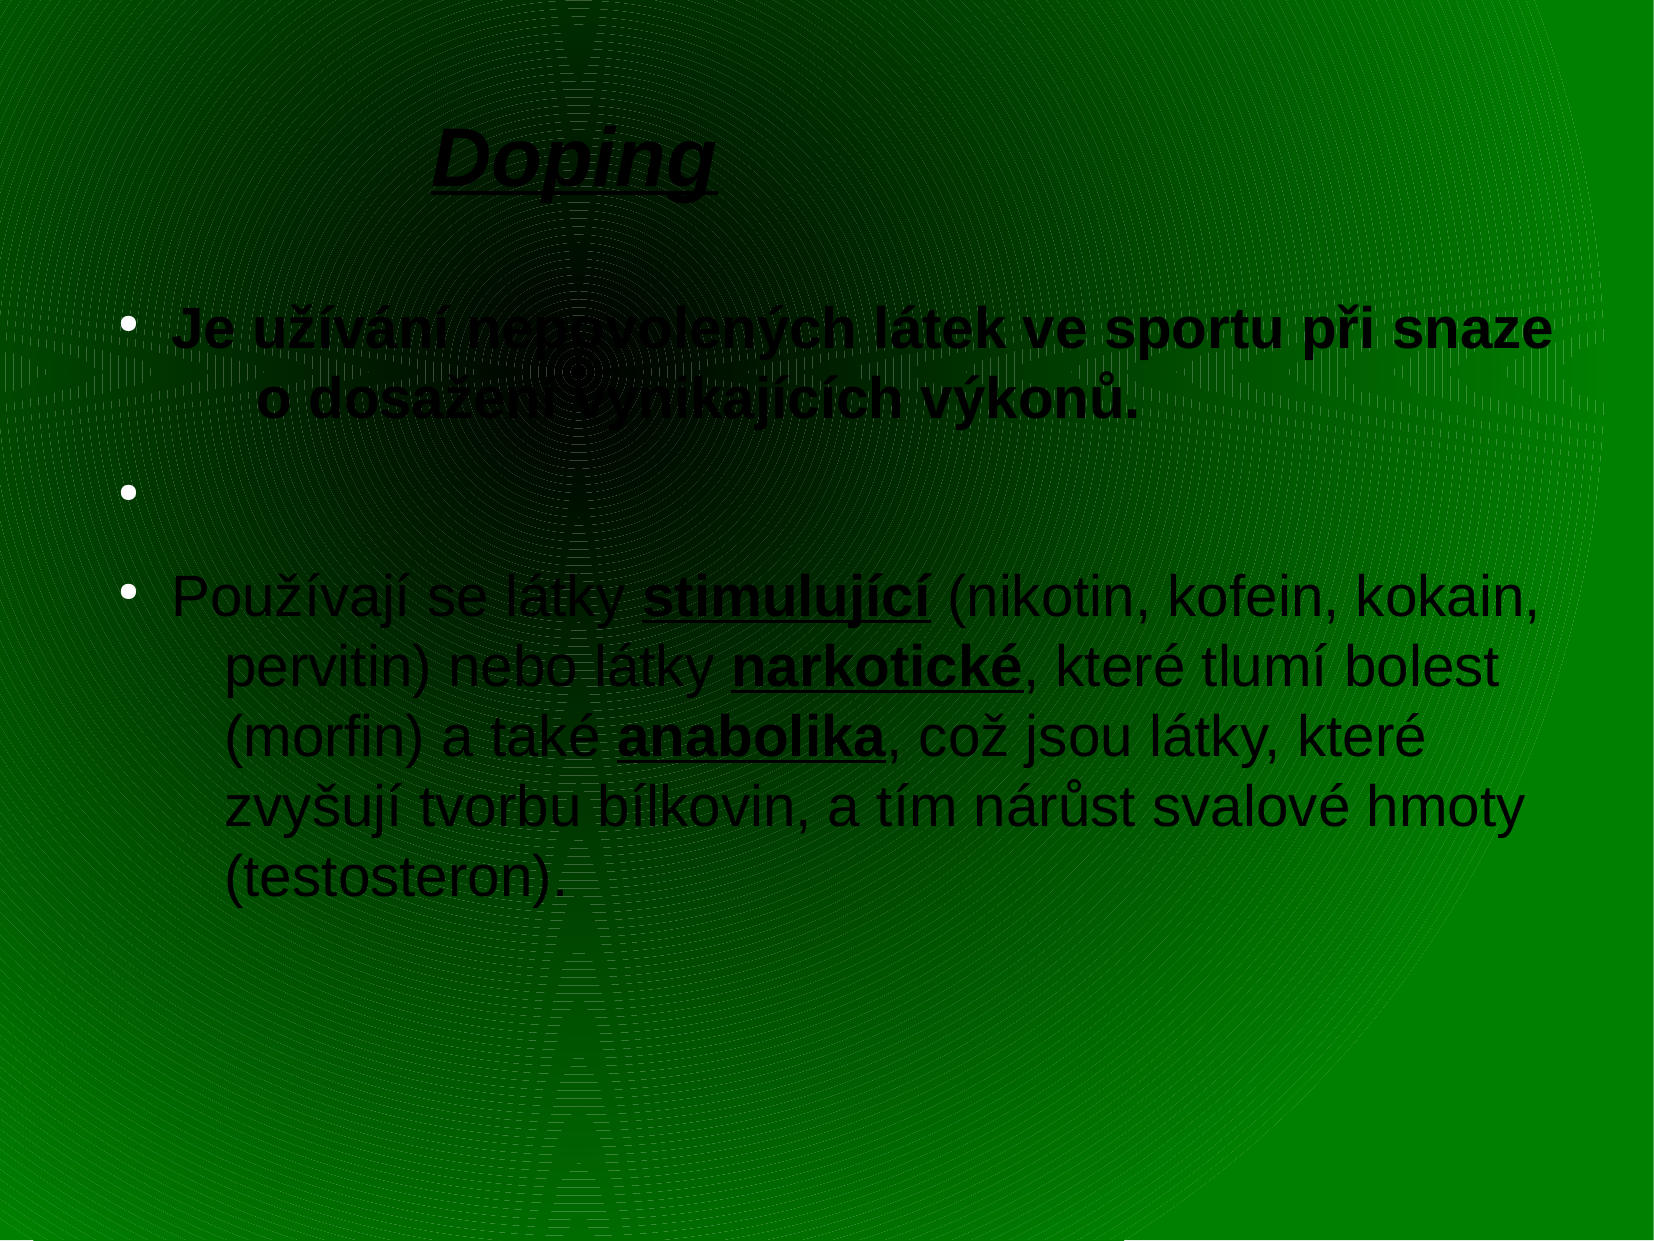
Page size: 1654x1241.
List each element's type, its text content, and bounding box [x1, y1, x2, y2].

list Je užívání nepovolených látek ve sportu při snaze o dosažení vynikajících výkonů. Používají se látky stimulující (nikotin, kofein, kokain, pervitin) nebo látky narkotické, které tlumí bolest (morfin) a také anabolika, což jsou látky, které zvyšují tvorbu bílkovin, a tím nárůst svalové hmoty (testosteron). [82, 290, 1571, 1109]
title Doping [82, 49, 1571, 257]
